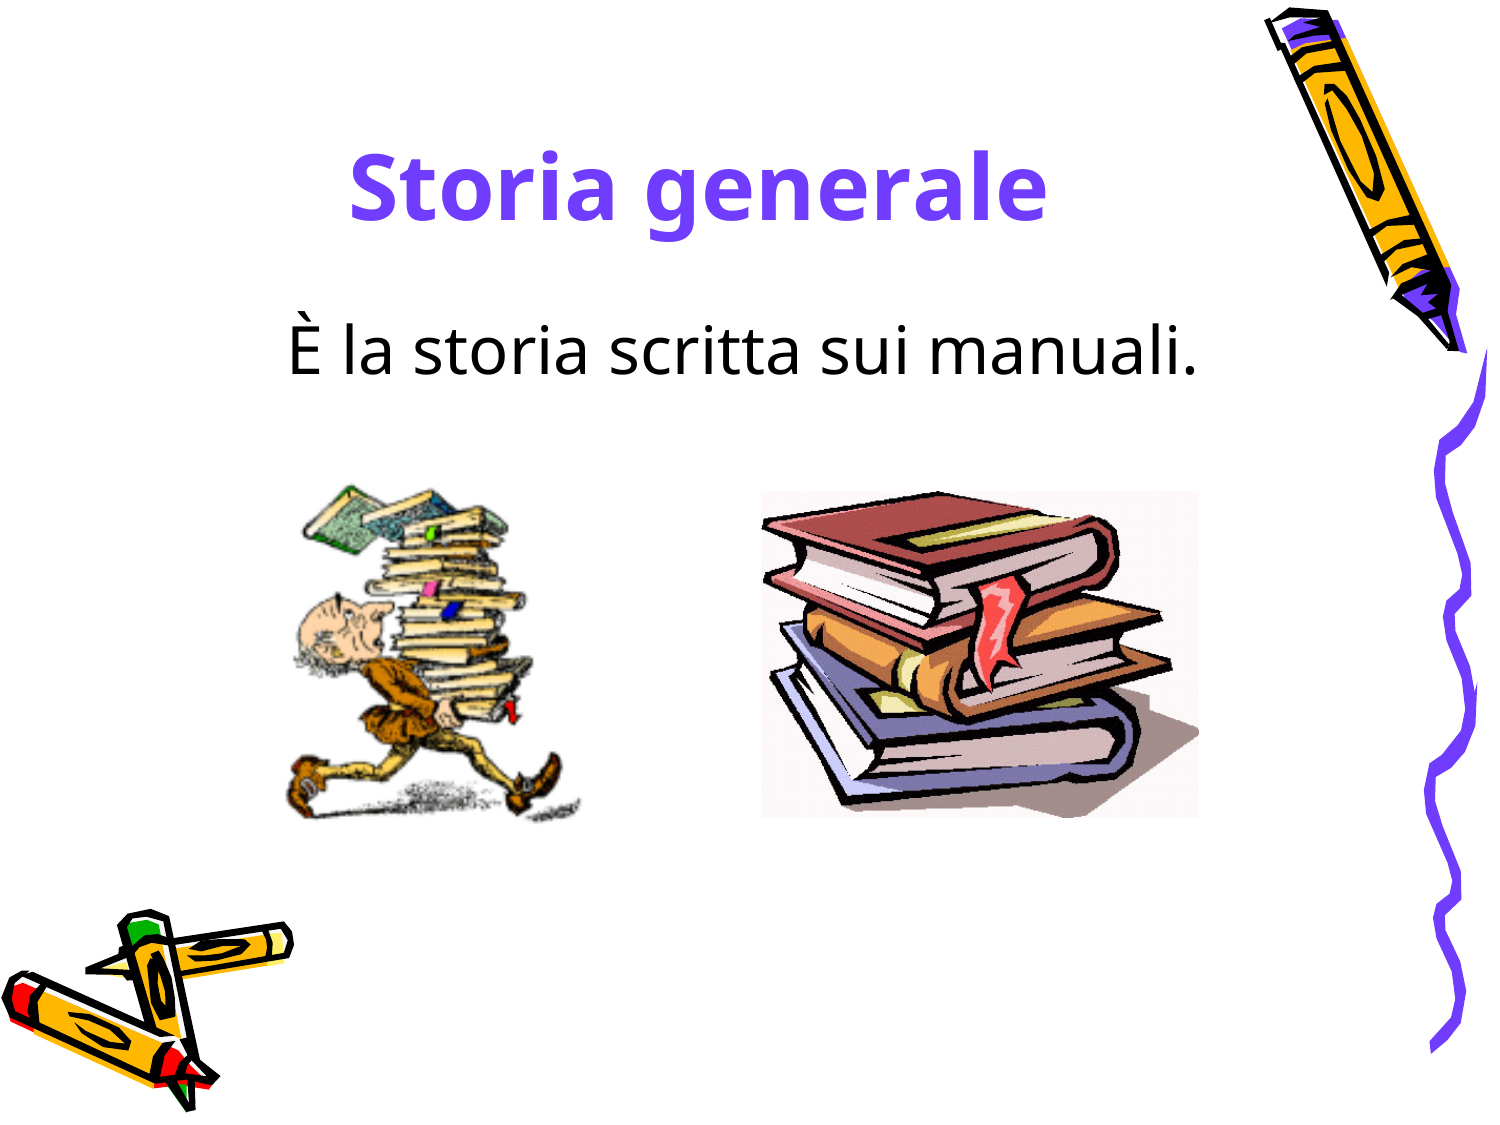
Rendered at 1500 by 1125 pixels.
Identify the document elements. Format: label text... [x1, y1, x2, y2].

title Storia generale [135, 0, 1263, 247]
picture [761, 491, 1199, 818]
list È la storia scritta sui manuali. [112, 299, 1375, 901]
picture [277, 479, 588, 834]
